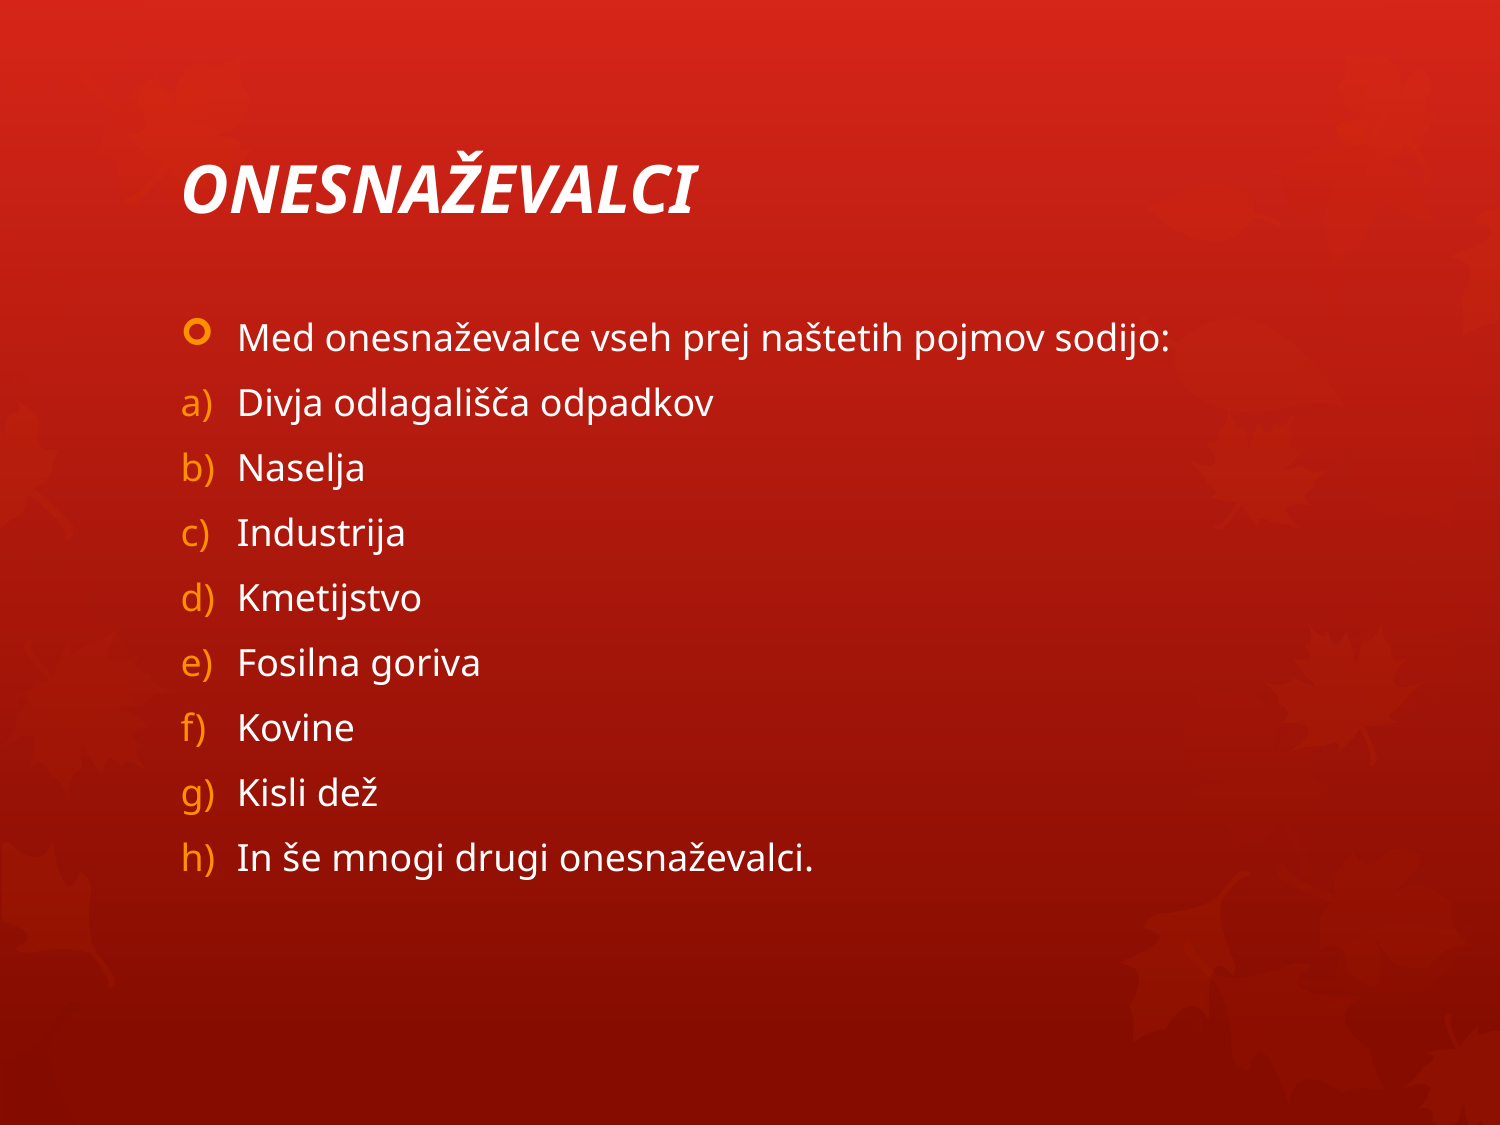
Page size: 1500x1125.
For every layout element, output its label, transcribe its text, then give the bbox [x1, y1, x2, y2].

list Med onesnaževalce vseh prej naštetih pojmov sodijo: Divja odlagališča odpadkov Naselja Industrija Kmetijstvo Fosilna goriva Kovine Kisli dež In še mnogi drugi onesnaževalci. [165, 296, 1335, 962]
title ONESNAŽEVALCI [165, 110, 1335, 263]
